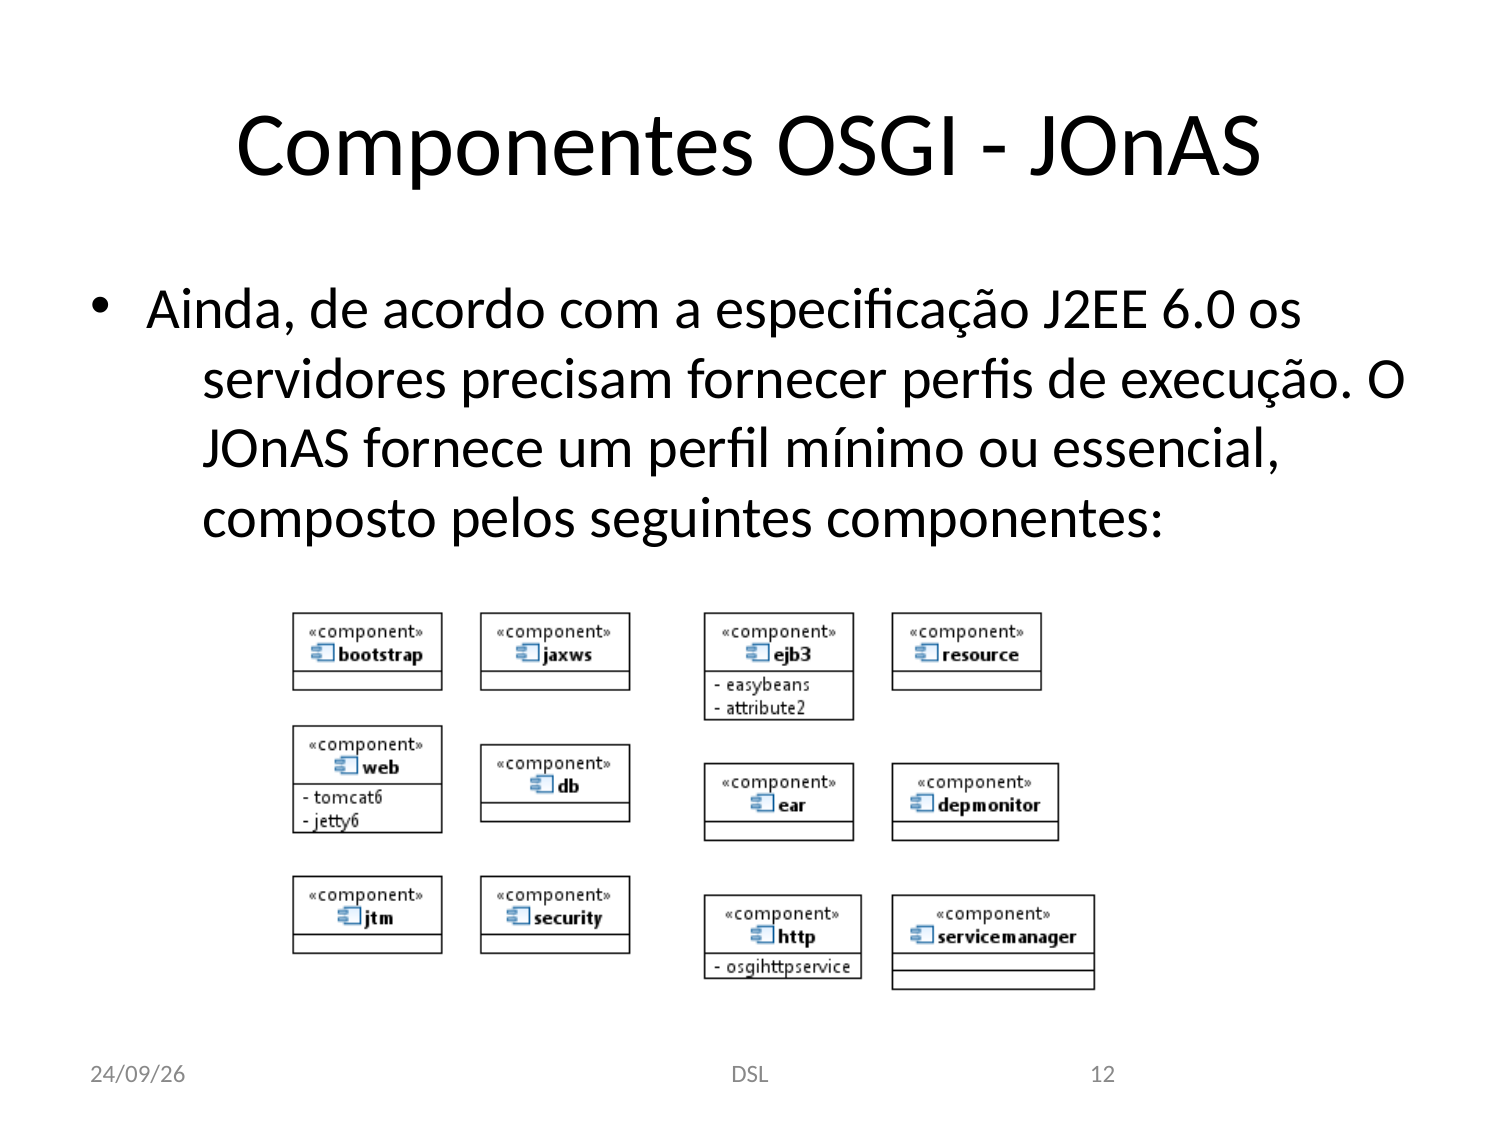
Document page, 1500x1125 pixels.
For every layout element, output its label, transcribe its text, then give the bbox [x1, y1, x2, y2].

text_box 15/12/2009 [75, 1042, 426, 1103]
text_box DSL [512, 1042, 988, 1103]
title Componentes OSGI - JOnAS [75, 45, 1426, 233]
text_box 12 [1074, 1042, 1426, 1103]
list Ainda, de acordo com a especificação J2EE 6.0 os servidores precisam fornecer perfis de execução. O JOnAS fornece um perfil mínimo ou essencial, composto pelos seguintes componentes: [75, 262, 1426, 1005]
picture [277, 597, 1111, 1006]
